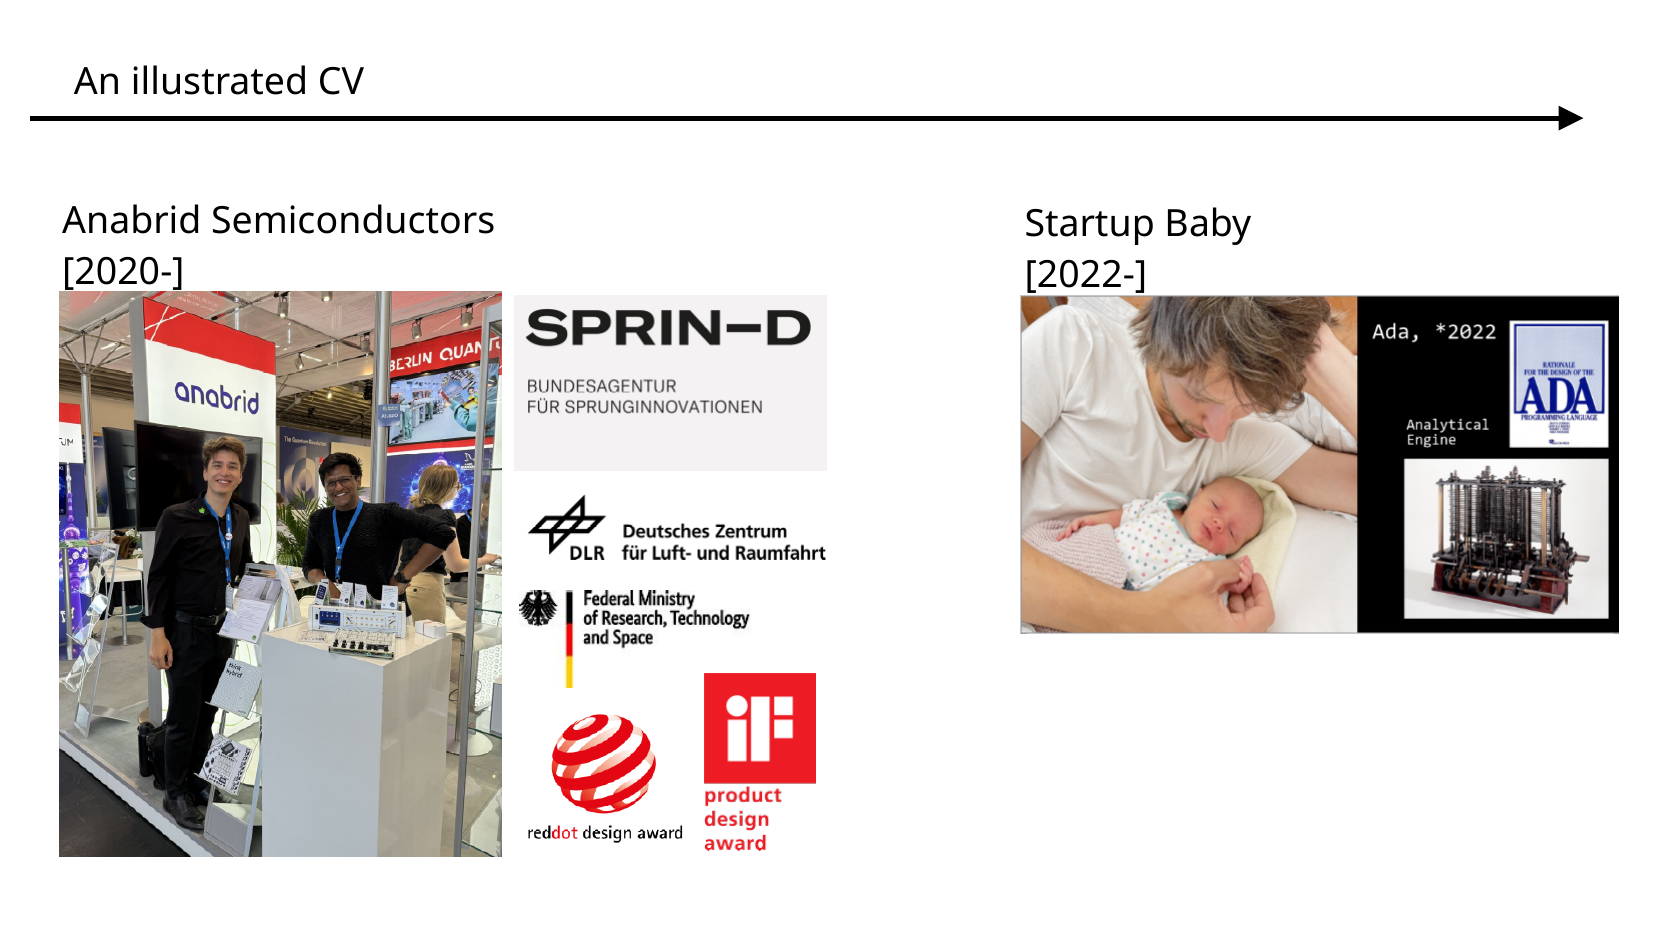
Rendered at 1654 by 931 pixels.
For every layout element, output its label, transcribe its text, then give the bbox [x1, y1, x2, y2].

picture [518, 708, 692, 857]
picture [1020, 295, 1619, 634]
text_box An illustrated CV [59, 47, 975, 108]
picture [59, 302, 502, 857]
picture [519, 590, 816, 851]
picture [514, 295, 827, 471]
text_box Anabrid Semiconductors [2020-] [47, 186, 649, 302]
picture [526, 494, 827, 562]
text_box Startup Baby [2022-] [1009, 188, 1611, 305]
